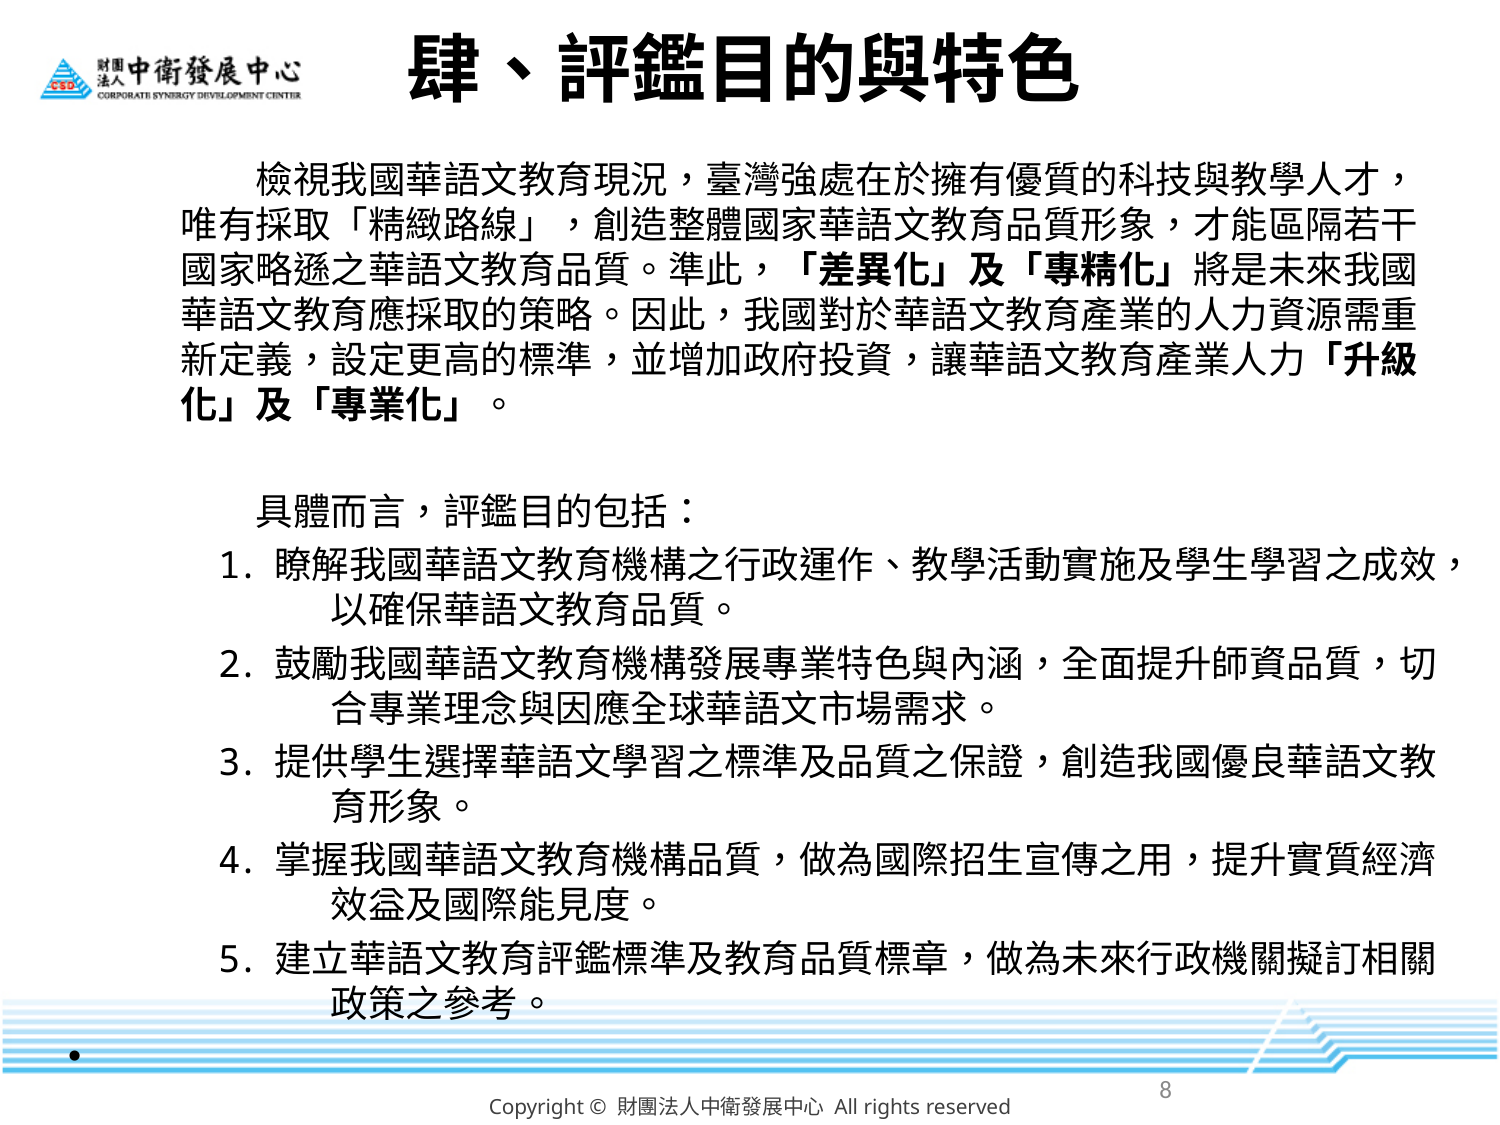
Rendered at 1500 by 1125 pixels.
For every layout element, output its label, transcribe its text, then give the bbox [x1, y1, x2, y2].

title 肆、評鑑目的與特色 [53, 7, 1436, 127]
list 檢視我國華語文教育現況，臺灣強處在於擁有優質的科技與教學人才，唯有採取「精緻路線」，創造整體國家華語文教育品質形象，才能區隔若干國家略遜之華語文教育品質。準此，「差異化」及「專精化」將是未來我國華語文教育應採取的策略。因此，我國對於華語文教育產業的人力資源需重新定義，設定更高的標準，並增加政府投資，讓華語文教育產業人力「升級化」及「專業化」。 具體而言，評鑑目的包括： 瞭解我國華語文教育機構之行政運作、教學活動實施及學生學習之成效，以確保華語文教育品質。 鼓勵我國華語文教育機構發展專業特色與內涵，全面提升師資品質，切合專業理念與因應全球華語文市場需求。 提供學生選擇華語文學習之標準及品質之保證，創造我國優良華語文教育形象。 掌握我國華語文教育機構品質，做為國際招生宣傳之用，提升實質經濟效益及國際能見度。 建立華語文教育評鑑標準及教育品質標章，做為未來行政機關擬訂相關政策之參考。 [53, 149, 1459, 1083]
text_box 8 [1144, 1058, 1495, 1119]
